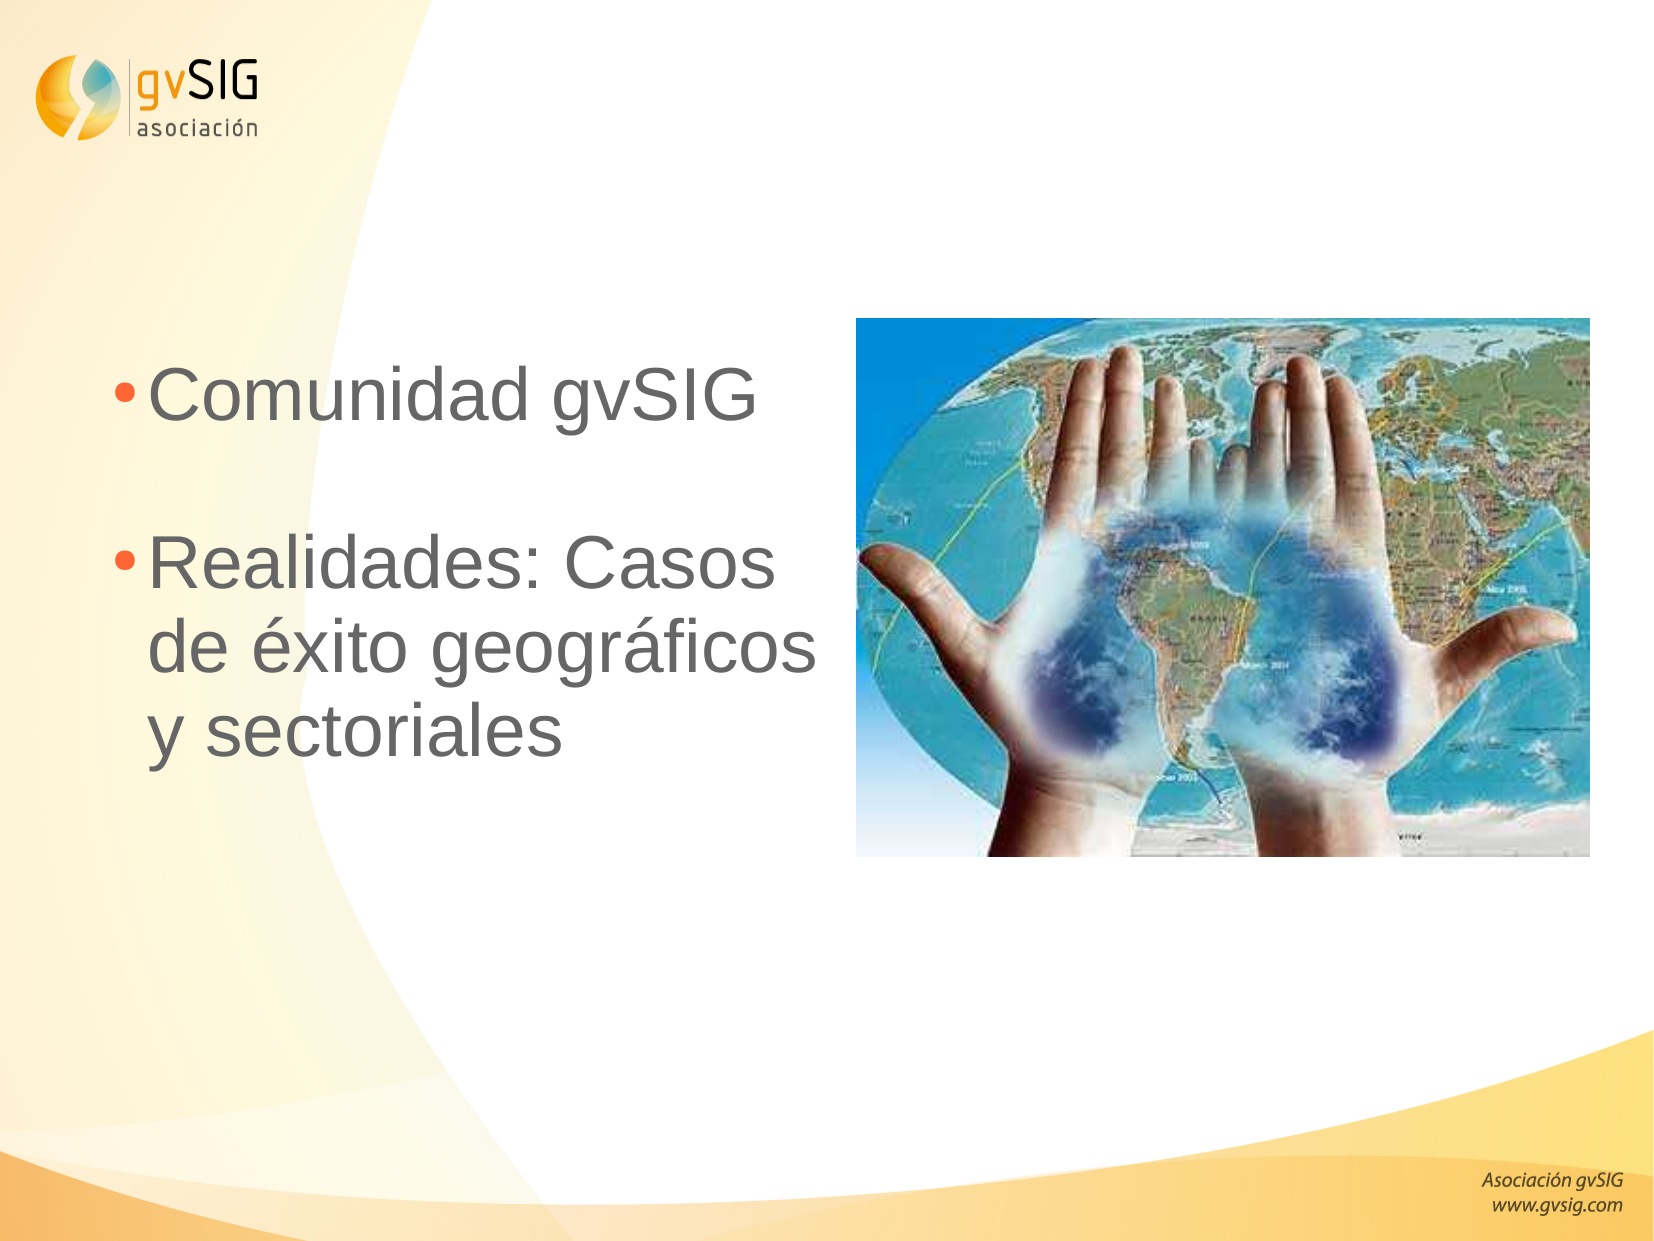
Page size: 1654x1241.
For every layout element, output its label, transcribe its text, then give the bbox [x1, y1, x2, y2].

picture [0, 0, 1654, 1241]
text_box Comunidad gvSIG Realidades: Casos de éxito geográficos y sectoriales [61, 177, 857, 1041]
